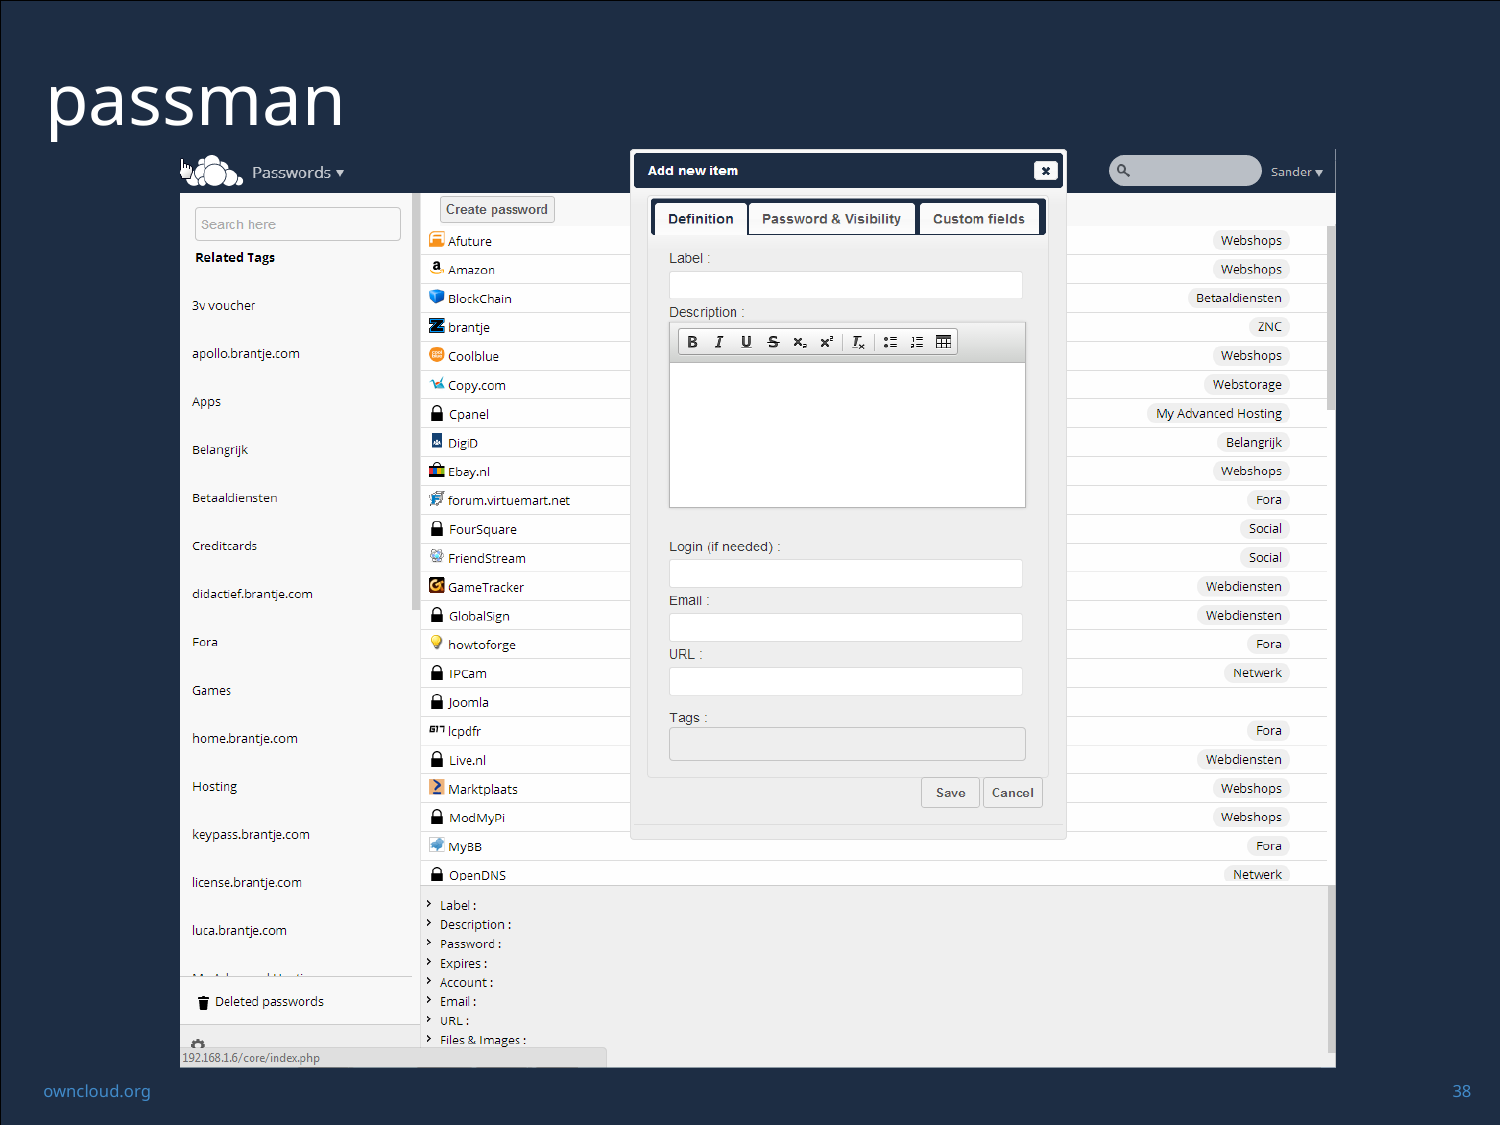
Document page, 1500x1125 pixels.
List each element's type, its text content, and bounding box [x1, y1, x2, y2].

picture [180, 149, 1336, 1068]
title passman [45, 3, 1396, 192]
